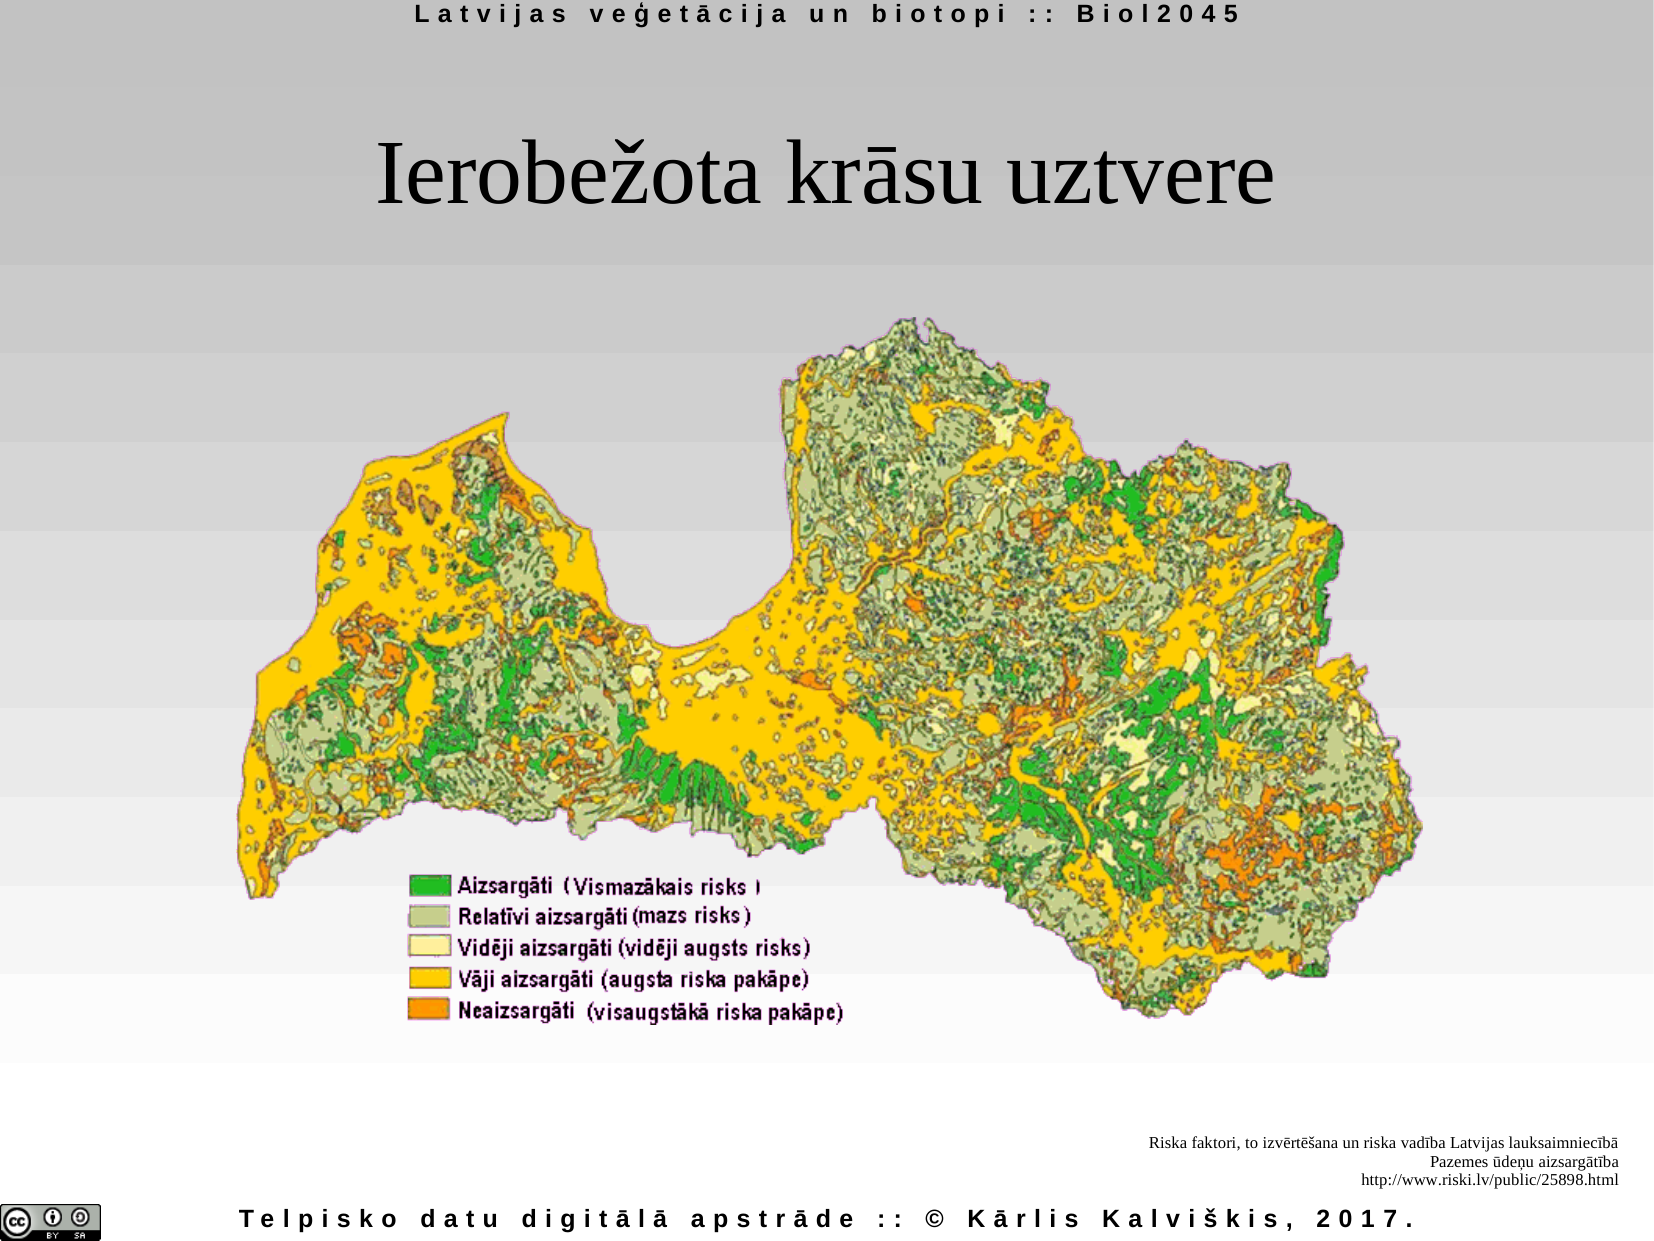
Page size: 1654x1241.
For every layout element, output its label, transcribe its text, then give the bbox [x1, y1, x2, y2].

picture [0, 0, 1654, 1241]
title Ierobežota krāsu uztvere [29, 49, 1625, 296]
text_box Riska faktori, to izvērtēšana un riska vadība Latvijas lauksaimniecībā Pazemes ūdeņu aizsargātība http://www.riski.lv/public/25898.html [1148, 1133, 1620, 1190]
